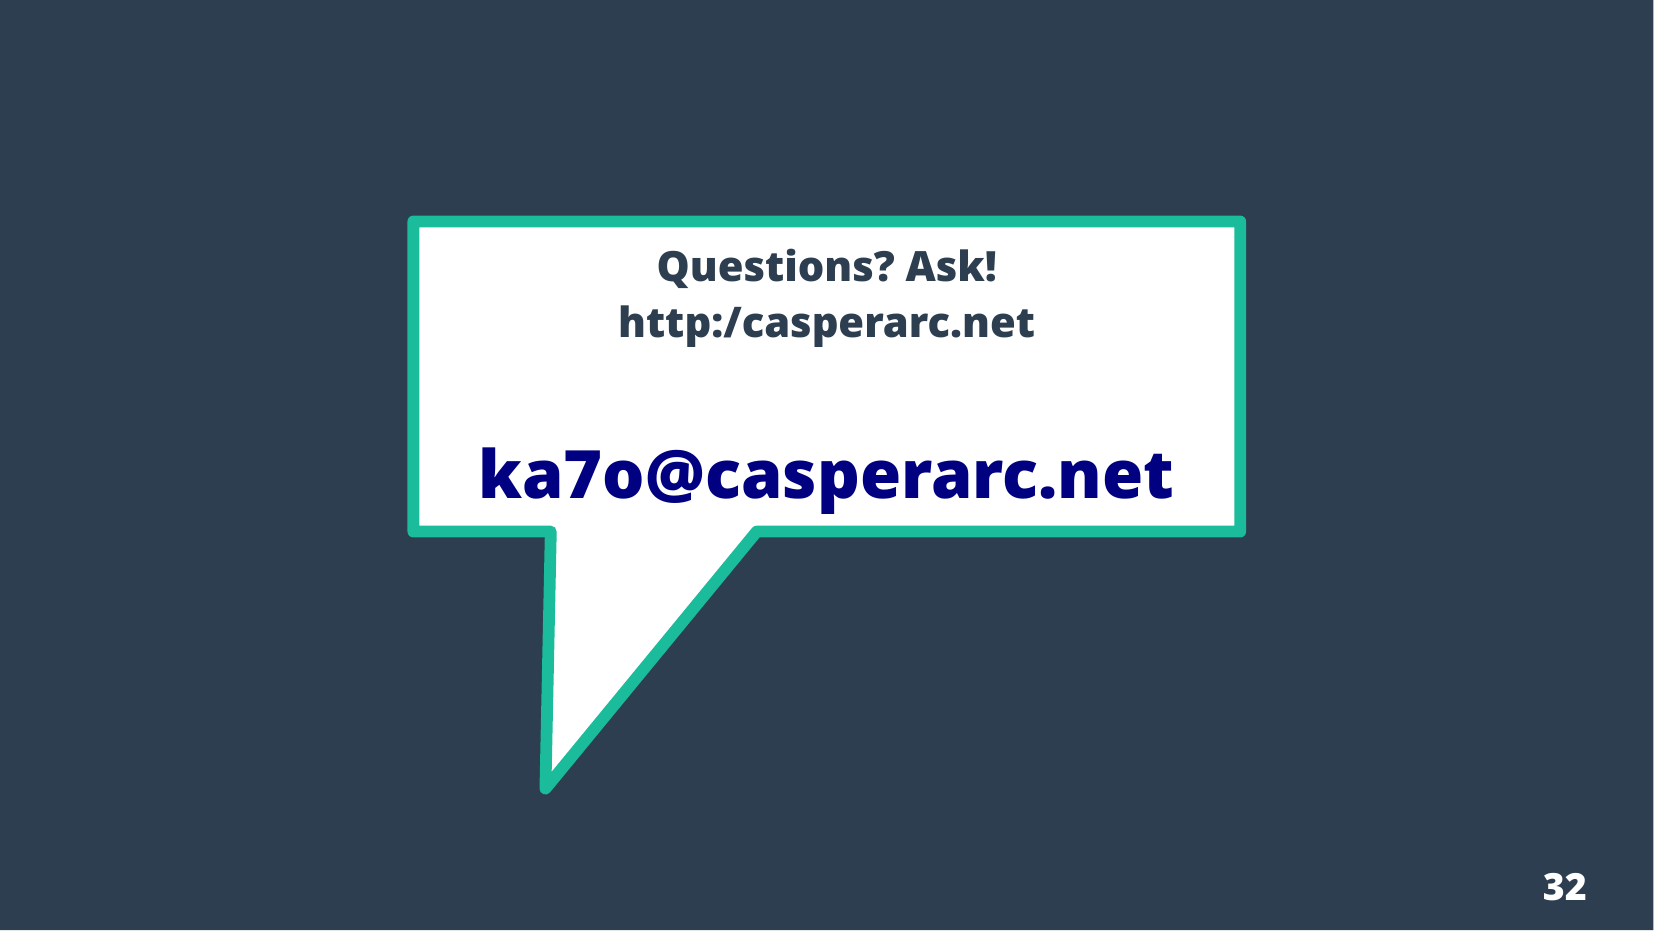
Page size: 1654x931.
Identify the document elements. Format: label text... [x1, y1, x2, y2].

title Questions? Ask! http:/casperarc.net ka7o@casperarc.net [442, 236, 1211, 502]
